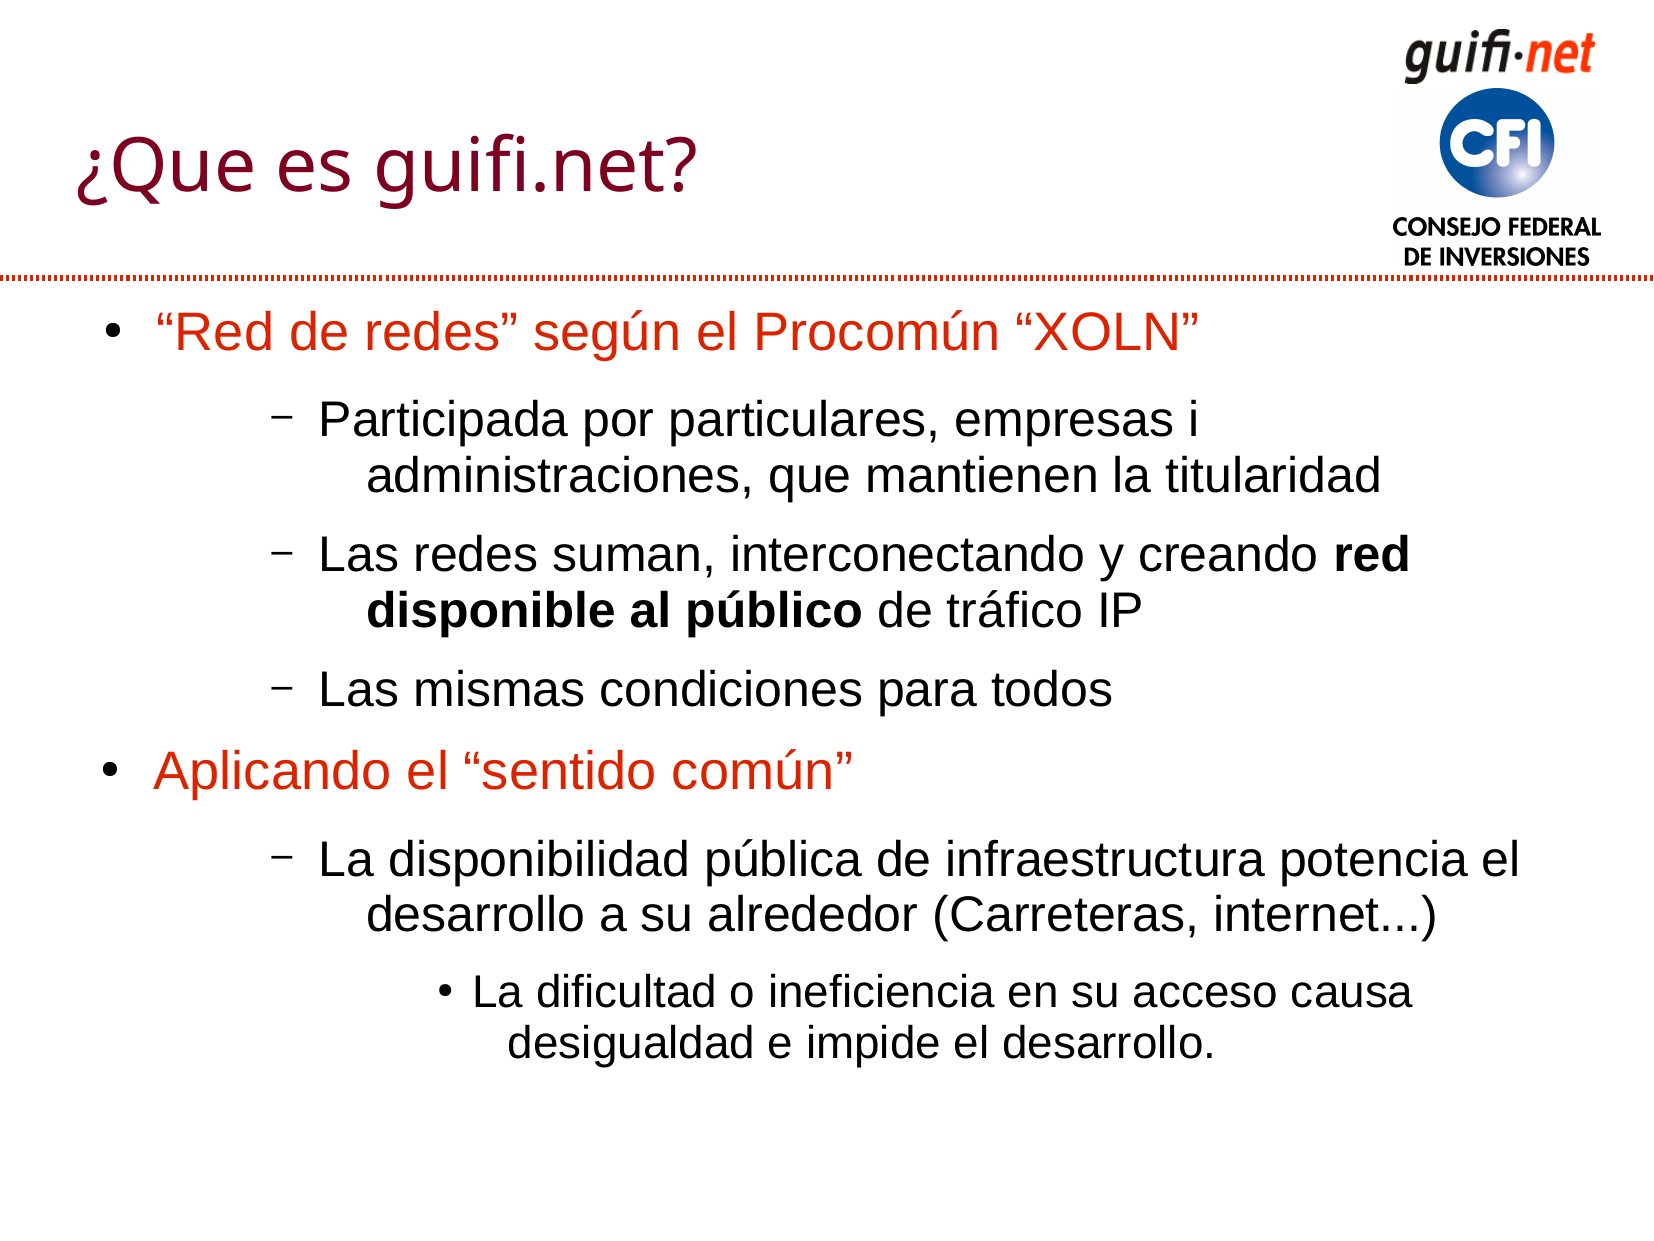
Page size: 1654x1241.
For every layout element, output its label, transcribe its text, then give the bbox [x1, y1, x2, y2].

title ¿Que es guifi.net? [76, 59, 1093, 267]
picture [1393, 88, 1601, 266]
list “Red de redes” según el Procomún “XOLN” Participada por particulares, empresas i administraciones, que mantienen la titularidad Las redes suman, interconectando y creando red disponible al público de tráfico IP Las mismas condiciones para todos Aplicando el “sentido común” La disponibilidad pública de infraestructura potencia el desarrollo a su alrededor (Carreteras, internet...) La dificultad o ineficiencia en su acceso causa desigualdad e impide el desarrollo. [82, 301, 1571, 1147]
picture [1404, 29, 1595, 84]
